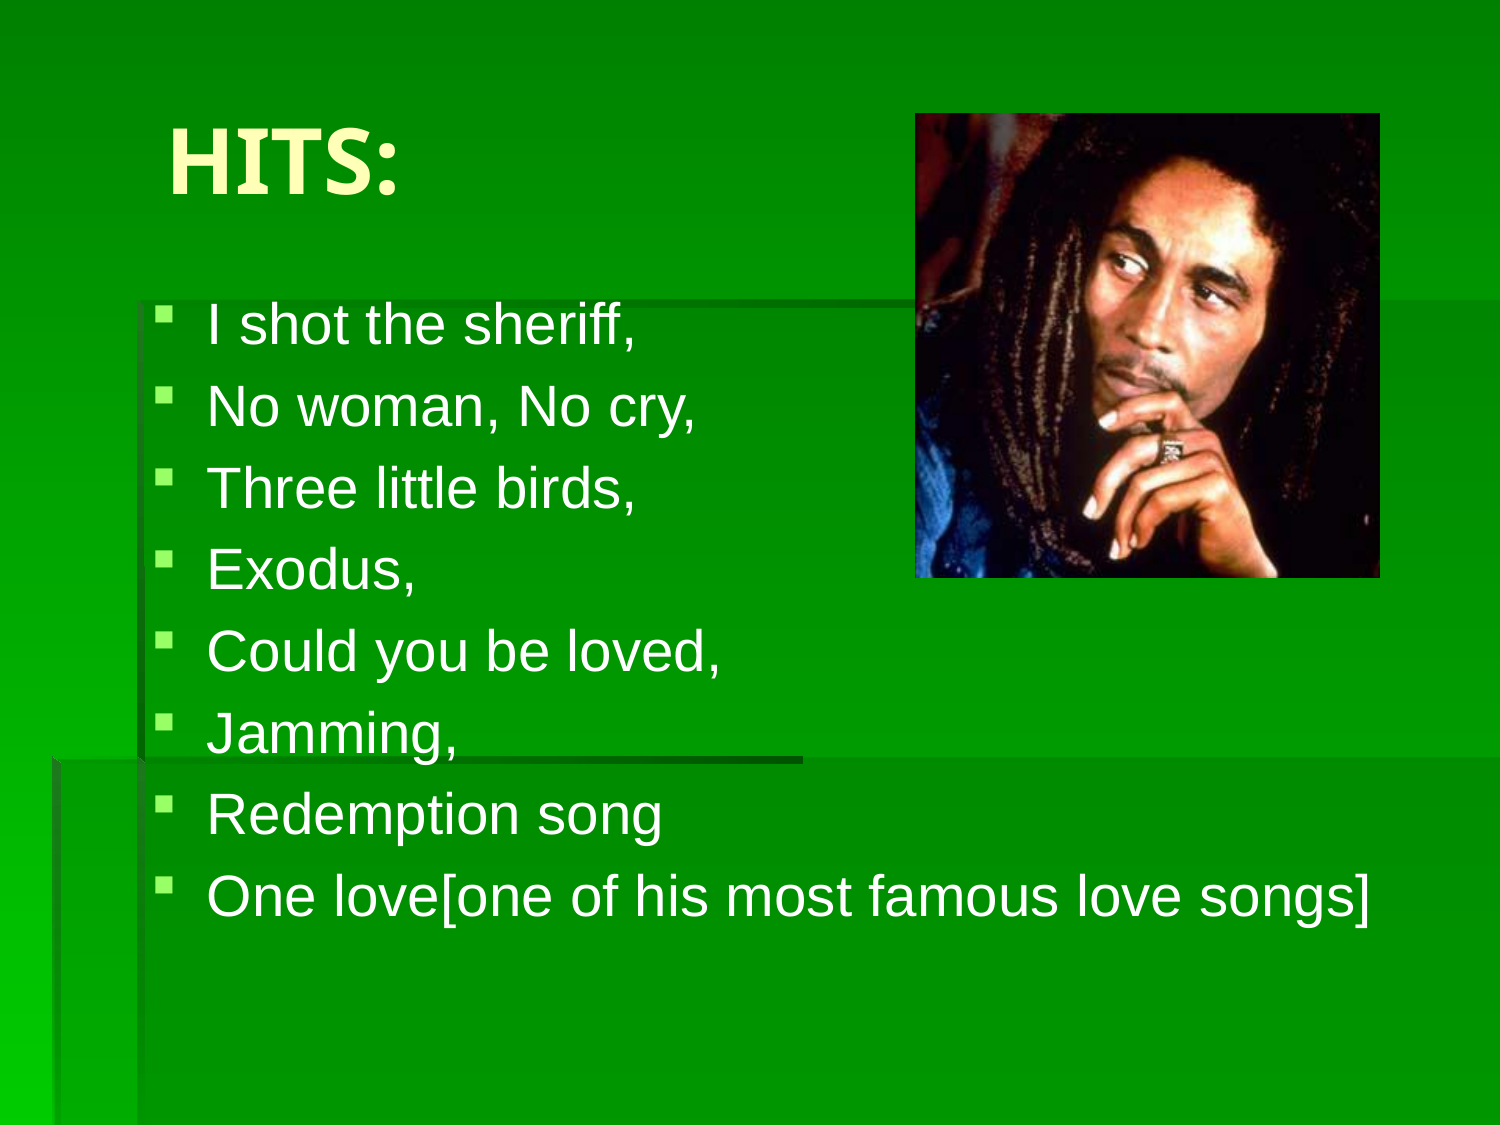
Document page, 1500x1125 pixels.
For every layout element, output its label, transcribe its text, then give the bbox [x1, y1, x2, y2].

title HITS: [75, 40, 1451, 275]
list I shot the sheriff, No woman, No cry, Three little birds, Exodus, Could you be loved, Jamming, Redemption song One love[one of his most famous love songs] [135, 278, 1450, 1024]
picture [915, 113, 1380, 578]
